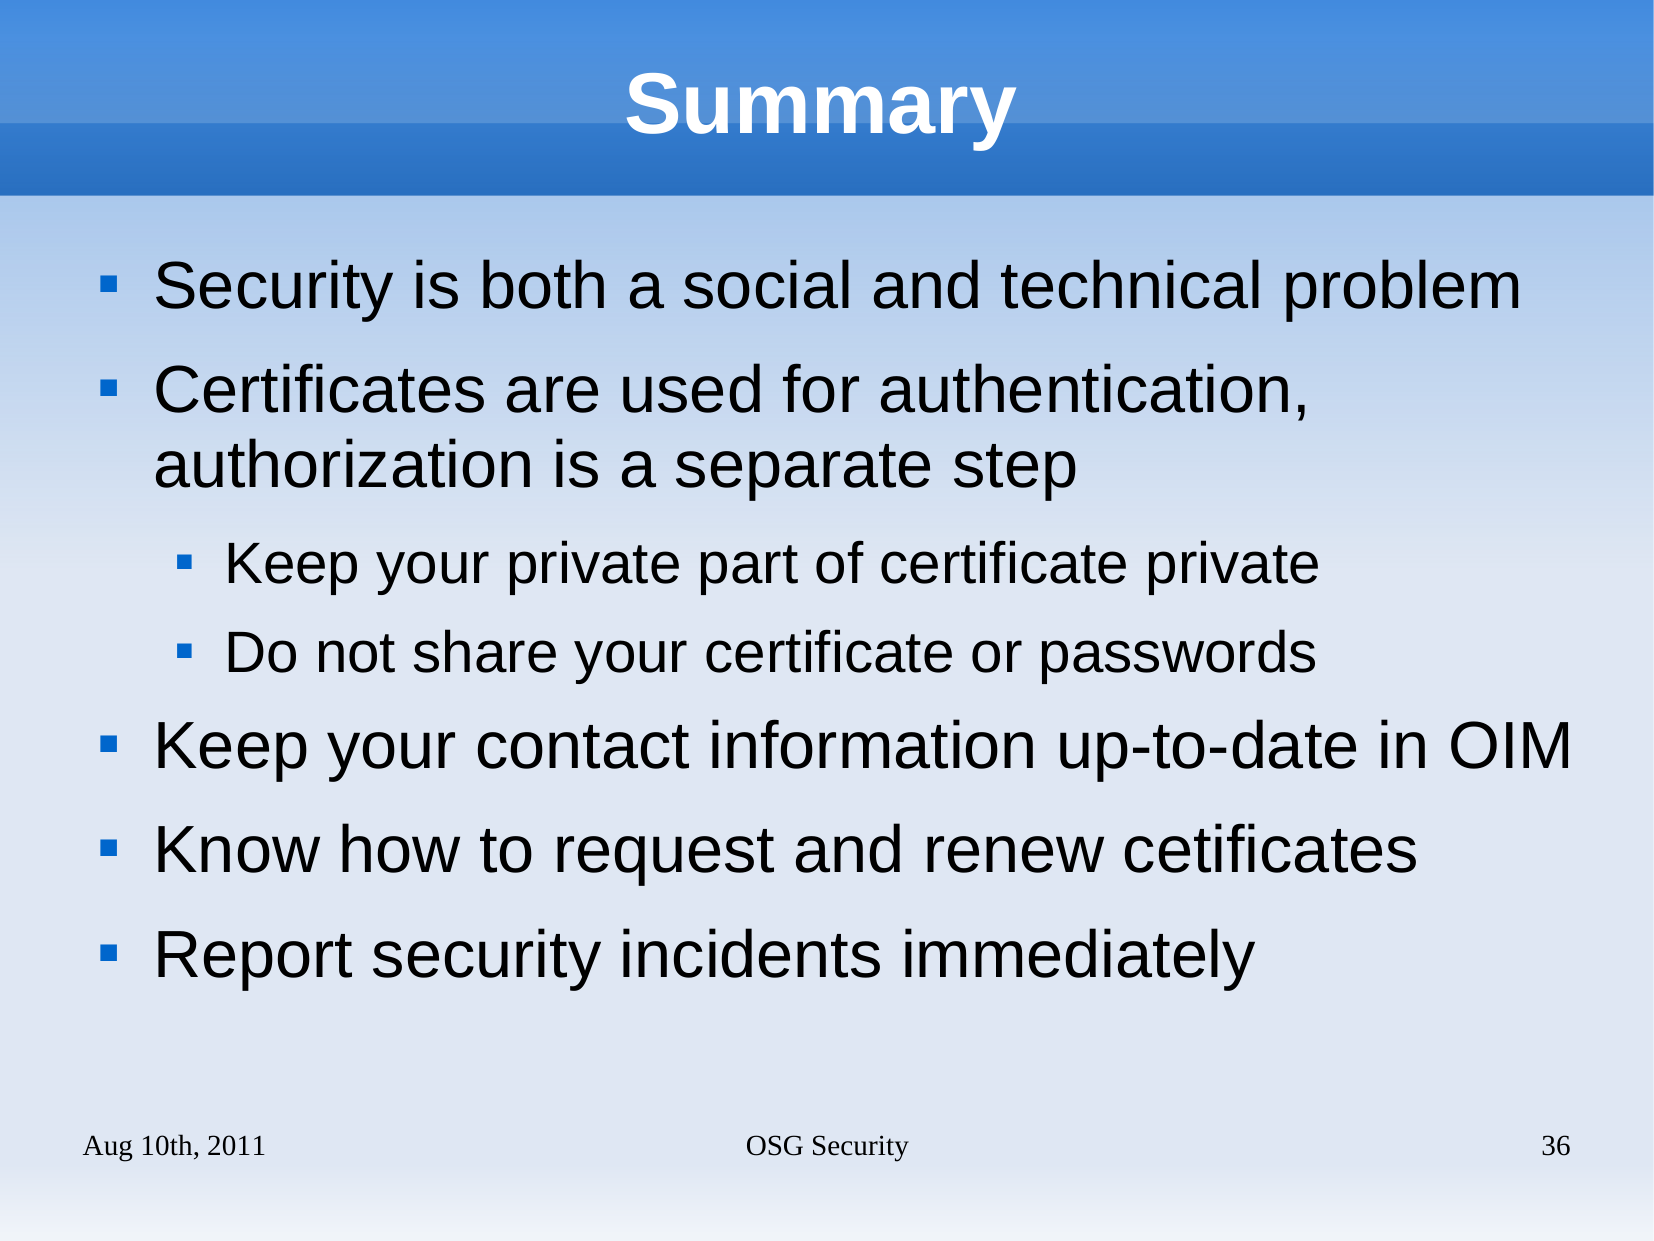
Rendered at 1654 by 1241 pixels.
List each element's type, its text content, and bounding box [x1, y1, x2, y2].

title Summary [76, 0, 1565, 208]
list Security is both a social and technical problem Certificates are used for authentication, authorization is a separate step Keep your private part of certificate private Do not share your certificate or passwords Keep your contact information up-to-date in OIM Know how to request and renew cetificates Report security incidents immediately [82, 247, 1599, 1094]
picture [0, 0, 1654, 1241]
